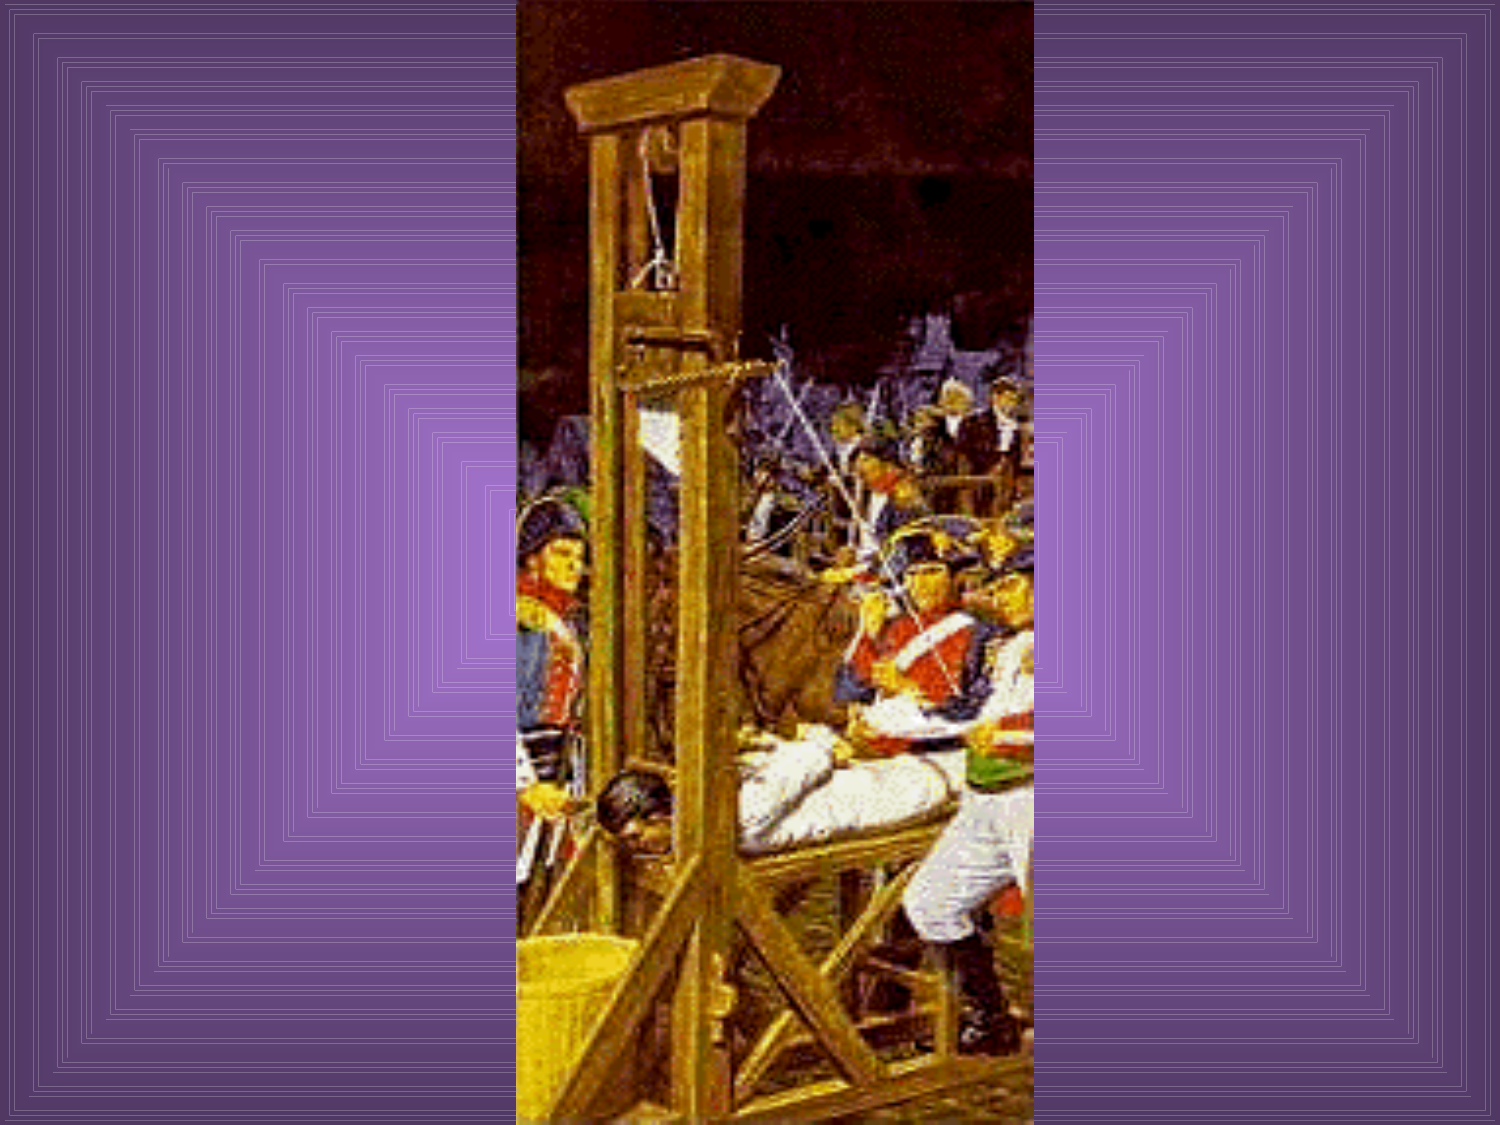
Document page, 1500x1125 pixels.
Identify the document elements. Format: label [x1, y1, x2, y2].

picture [516, 0, 1034, 1125]
